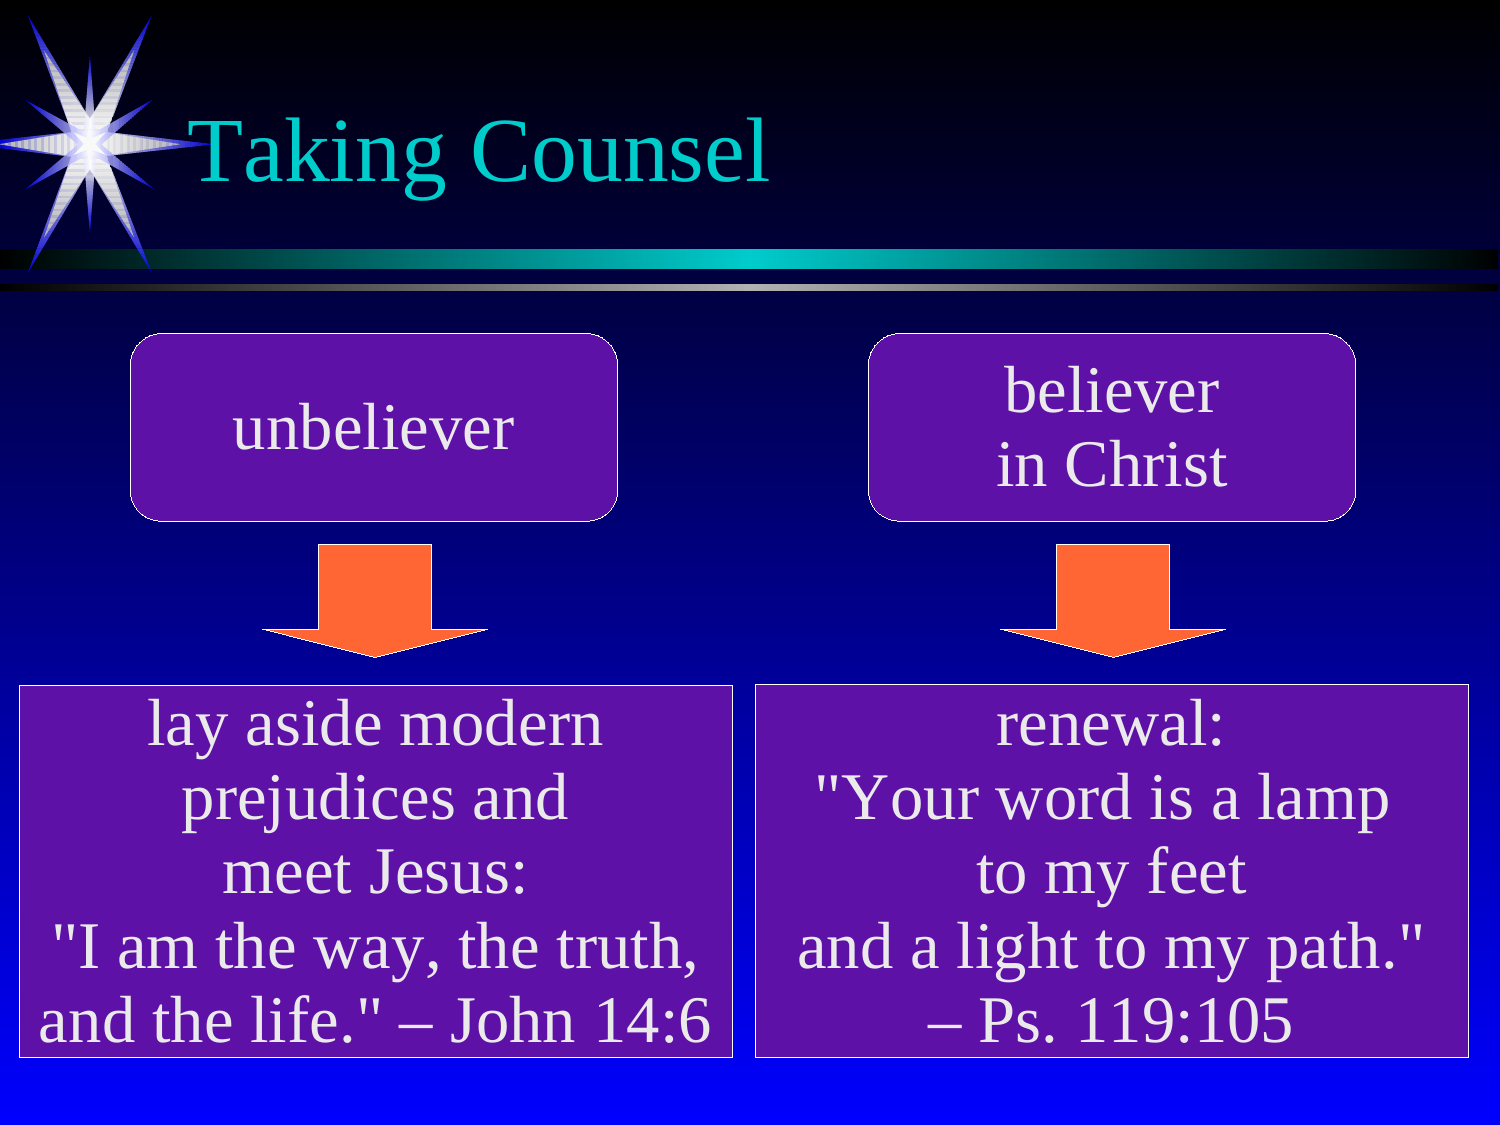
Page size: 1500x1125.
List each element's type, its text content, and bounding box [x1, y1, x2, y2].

text_box [262, 544, 488, 658]
text_box [1000, 544, 1226, 658]
text_box renewal: "Your word is a lamp to my feet and a light to my path." – Ps. 119:105 [755, 684, 1469, 1058]
text_box unbeliever [130, 333, 618, 522]
text_box believer in Christ [868, 333, 1356, 522]
title Taking Counsel [187, 56, 1463, 244]
text_box lay aside modern prejudices and meet Jesus: "I am the way, the truth, and the life." – John 14:6 [19, 685, 733, 1058]
